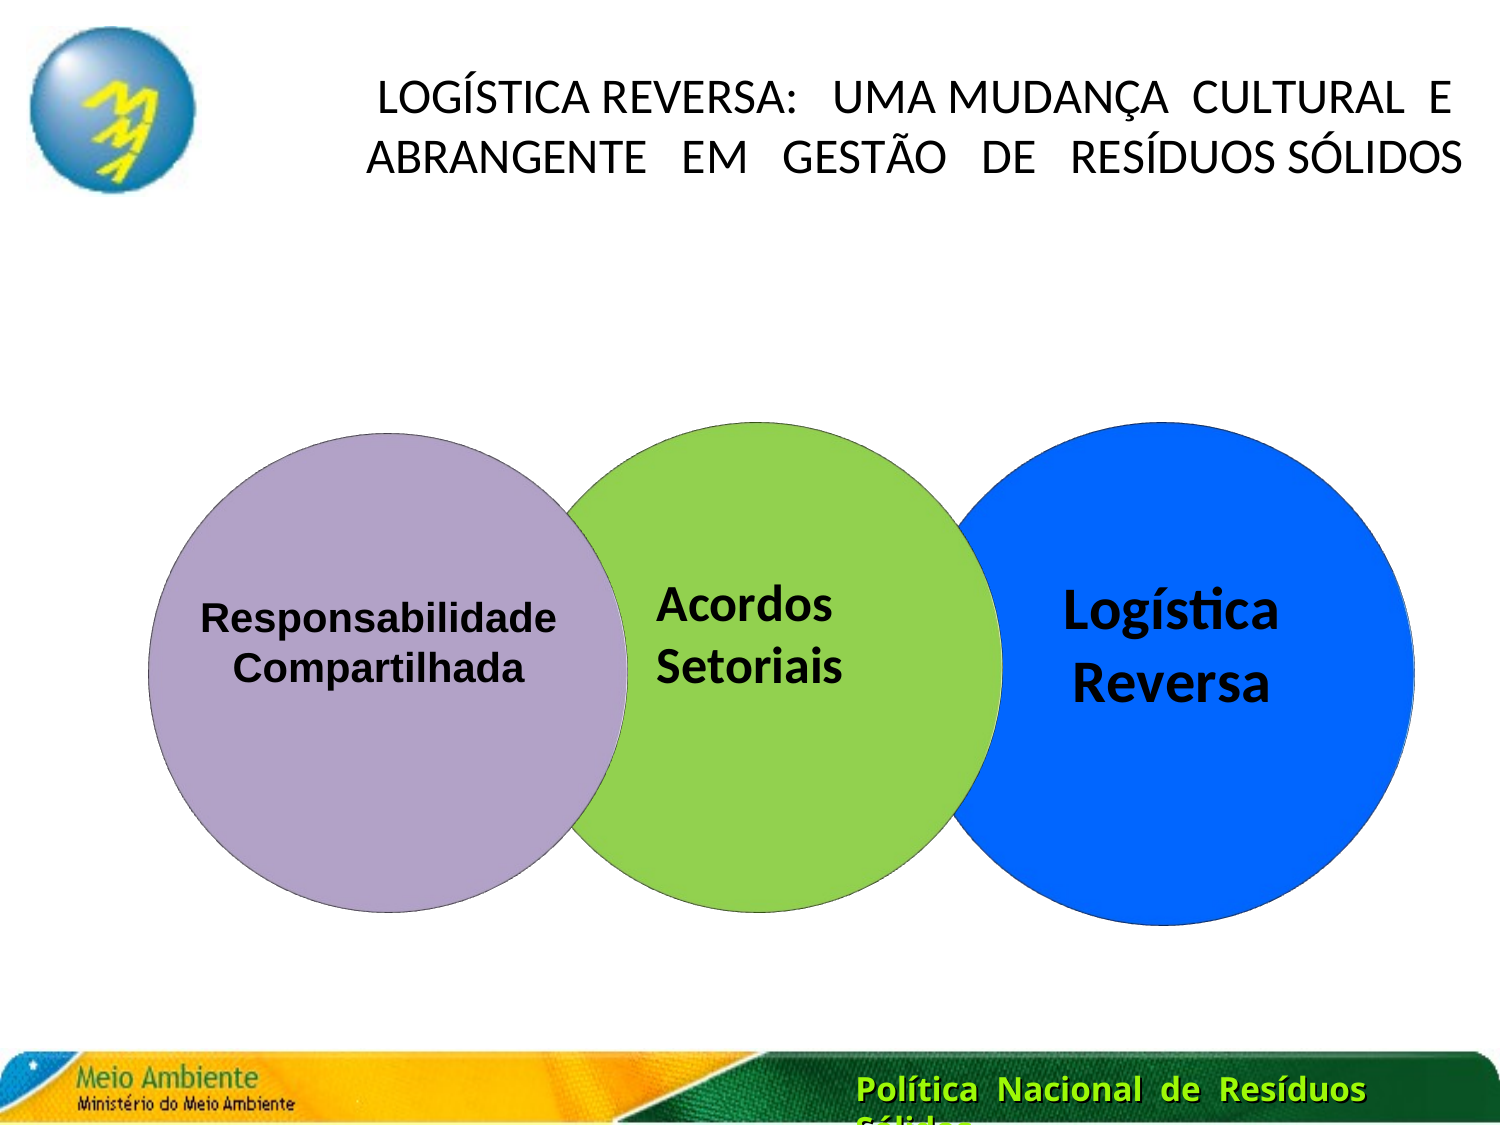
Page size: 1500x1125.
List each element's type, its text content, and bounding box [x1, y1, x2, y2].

text_box Acordos Setoriais [642, 562, 945, 702]
text_box Logística Reversa [985, 562, 1359, 722]
picture [29, 1060, 39, 1071]
picture [26, 26, 202, 197]
text_box LOGÍSTICA REVERSA: UMA MUDANÇA CULTURAL E ABRANGENTE EM GESTÃO DE RESÍDUOS SÓLIDOS [354, 40, 1477, 207]
text_box Responsabilidade Compartilhada [160, 583, 597, 698]
picture [146, 420, 1417, 928]
picture [0, 1048, 1500, 1125]
